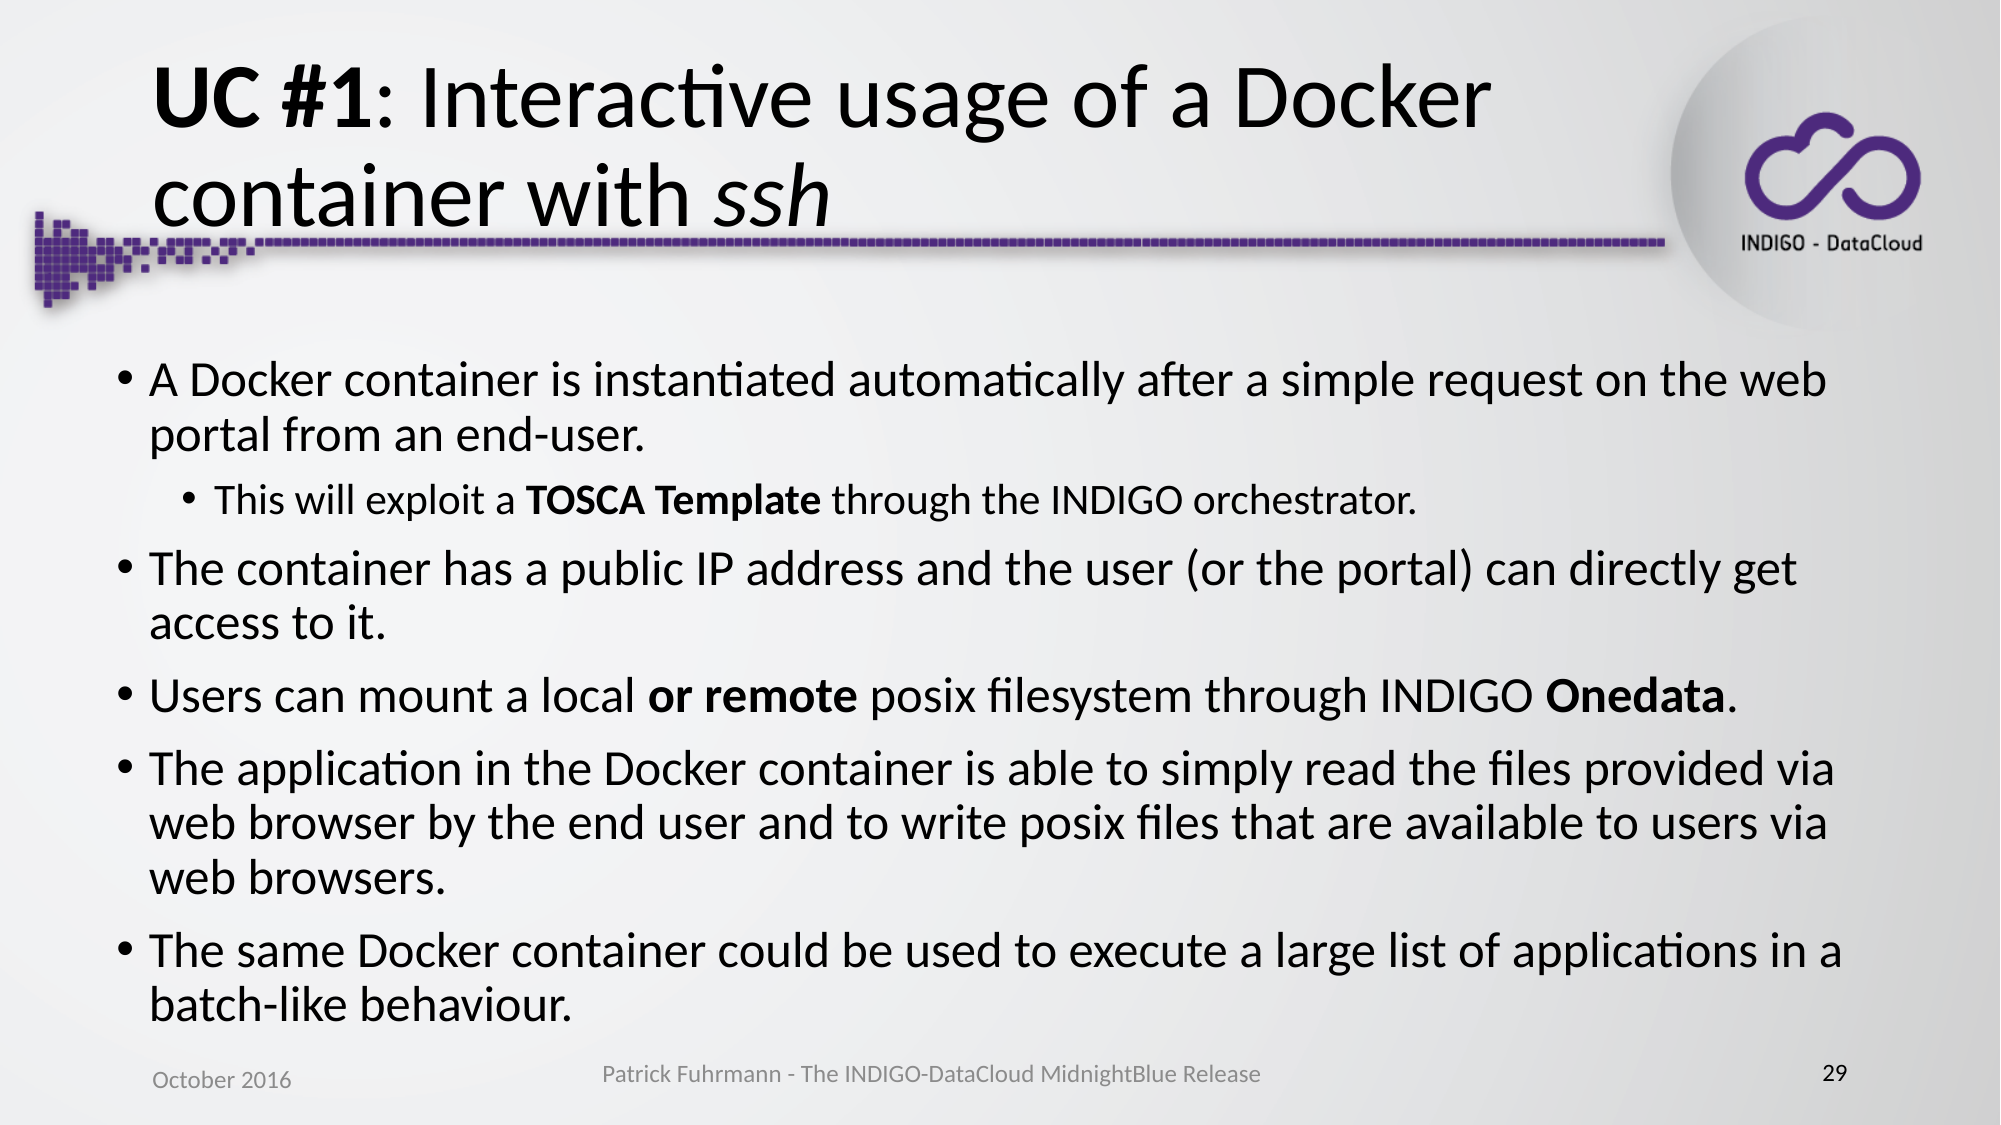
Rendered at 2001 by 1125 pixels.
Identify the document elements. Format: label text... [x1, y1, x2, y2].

title UC #1: Interactive usage of a Docker container with ssh [137, 38, 1863, 256]
slide_number October 2016 [137, 1048, 588, 1109]
list A Docker container is instantiated automatically after a simple request on the web portal from an end-user. This will exploit a TOSCA Template through the INDIGO orchestrator. The container has a public IP address and the user (or the portal) can directly get access to it. Users can mount a local or remote posix filesystem through INDIGO Onedata. The application in the Docker container is able to simply read the files provided via web browser by the end user and to write posix files that are available to users via web browsers. The same Docker container could be used to execute a large list of applications in a batch-like behaviour. [101, 345, 1925, 1042]
footer Patrick Fuhrmann - The INDIGO-DataCloud MidnightBlue Release [587, 1042, 1413, 1103]
slide_number <number> [1702, 1041, 1863, 1102]
picture [0, 0, 2000, 1125]
